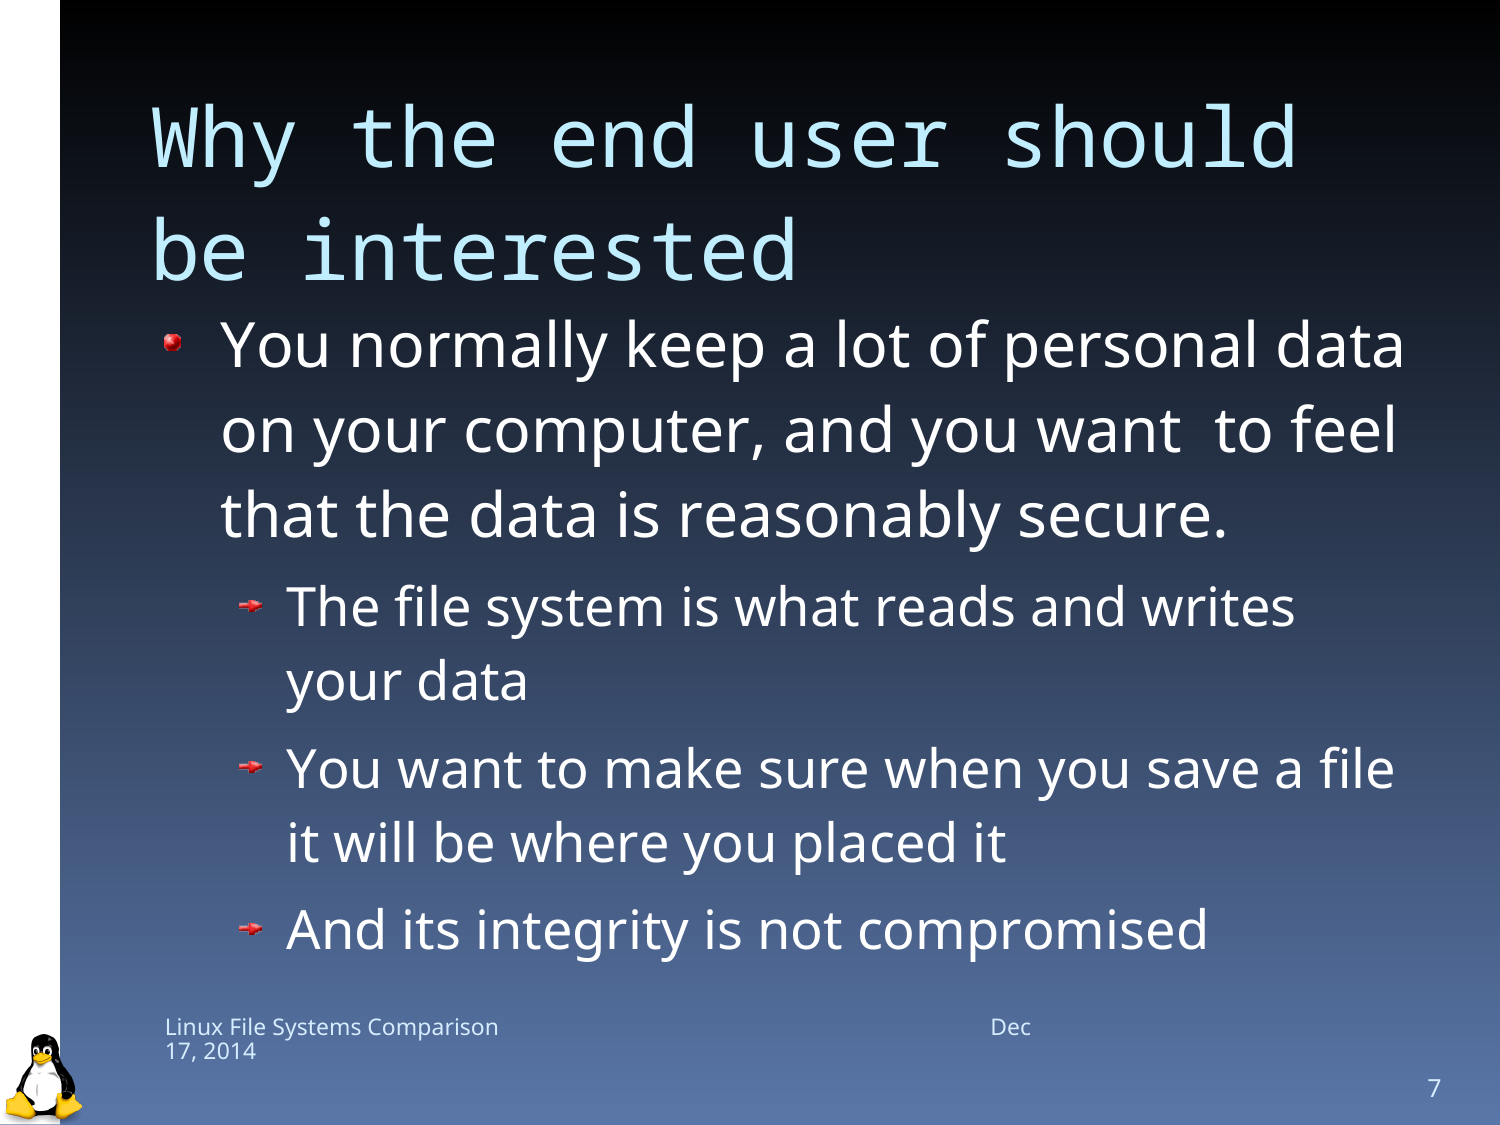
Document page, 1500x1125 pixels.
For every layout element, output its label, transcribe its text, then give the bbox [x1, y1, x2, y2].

list You normally keep a lot of personal data on your computer, and you want to feel that the data is reasonably secure. The file system is what reads and writes your data You want to make sure when you save a file it will be where you placed it And its integrity is not compromised [149, 292, 1425, 961]
title Why the end user should be interested [149, 84, 1425, 292]
picture [0, 1034, 82, 1125]
